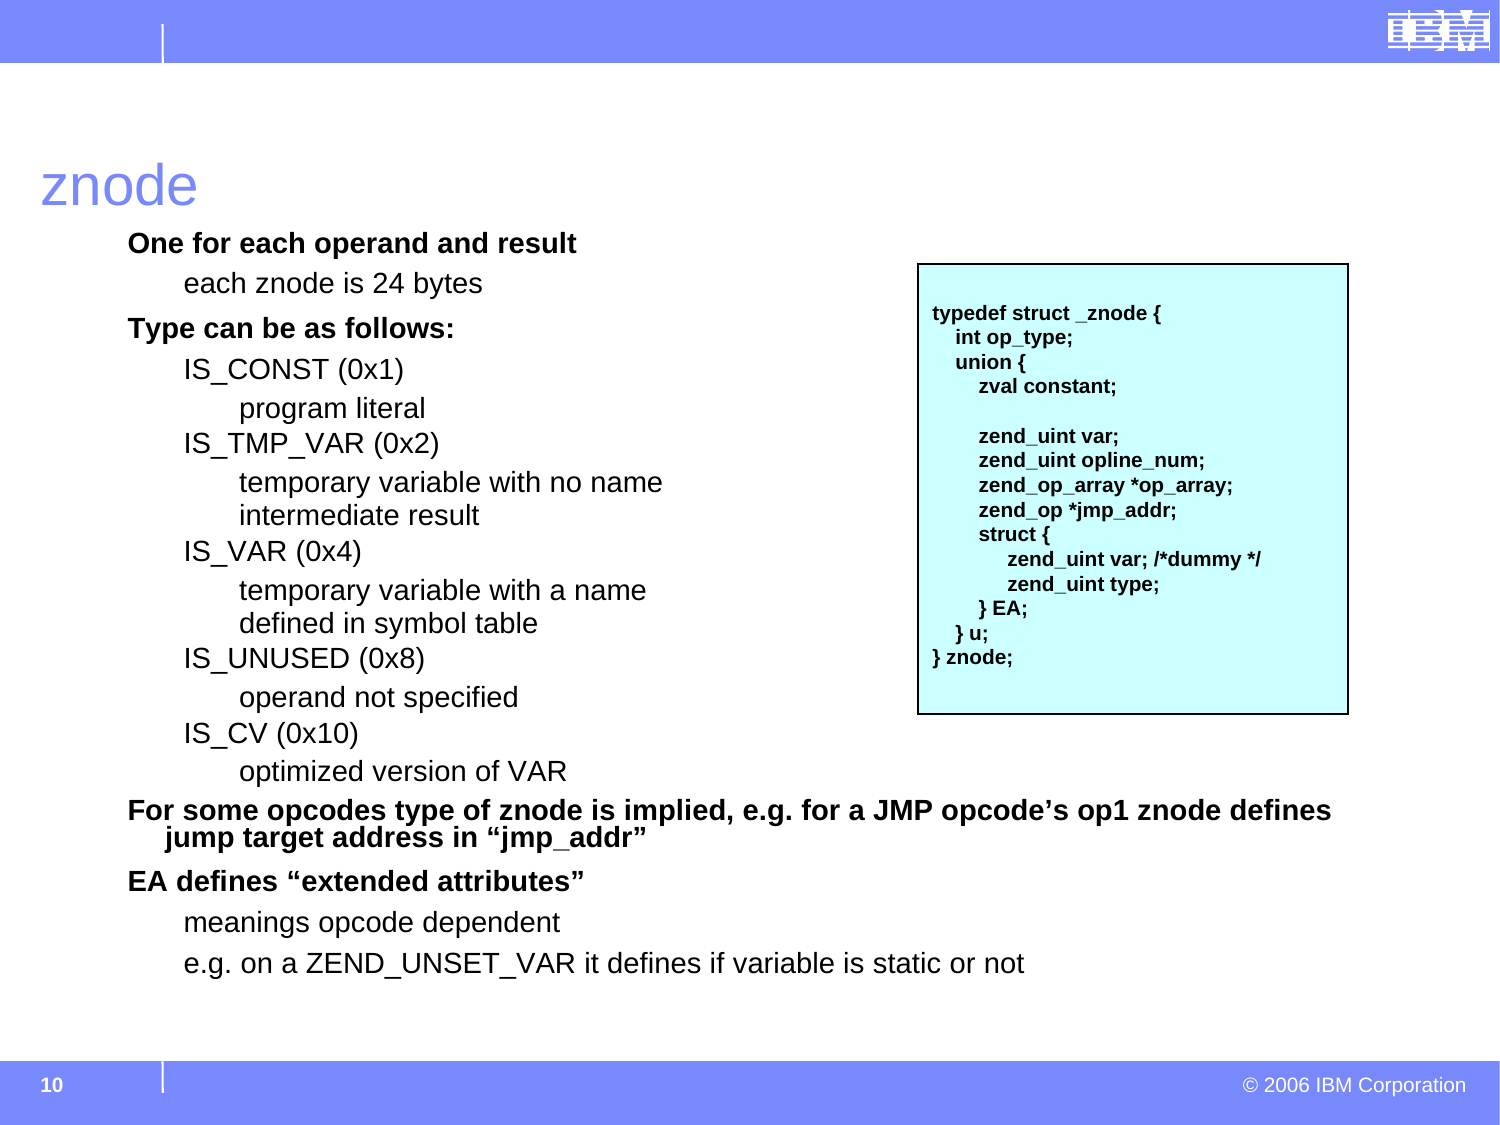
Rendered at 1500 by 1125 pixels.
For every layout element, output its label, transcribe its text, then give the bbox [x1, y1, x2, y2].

text_box typedef struct _znode { int op_type; union { zval constant; zend_uint var; zend_uint opline_num; zend_op_array *op_array; zend_op *jmp_addr; struct { zend_uint var; /*dummy */ zend_uint type; } EA; } u; } znode; [917, 263, 1349, 715]
title znode [25, 123, 1378, 225]
list One for each operand and result each znode is 24 bytes Type can be as follows: IS_CONST (0x1)‏ program literal IS_TMP_VAR (0x2)‏ temporary variable with no name intermediate result IS_VAR (0x4)‏ temporary variable with a name defined in symbol table IS_UNUSED (0x8)‏ operand not specified IS_CV (0x10)‏ optimized version of VAR For some opcodes type of znode is implied, e.g. for a JMP opcode’s op1 znode defines jump target address in “jmp_addr” EA defines “extended attributes” meanings opcode dependent e.g. on a ZEND_UNSET_VAR it defines if variable is static or not [112, 224, 1409, 1125]
